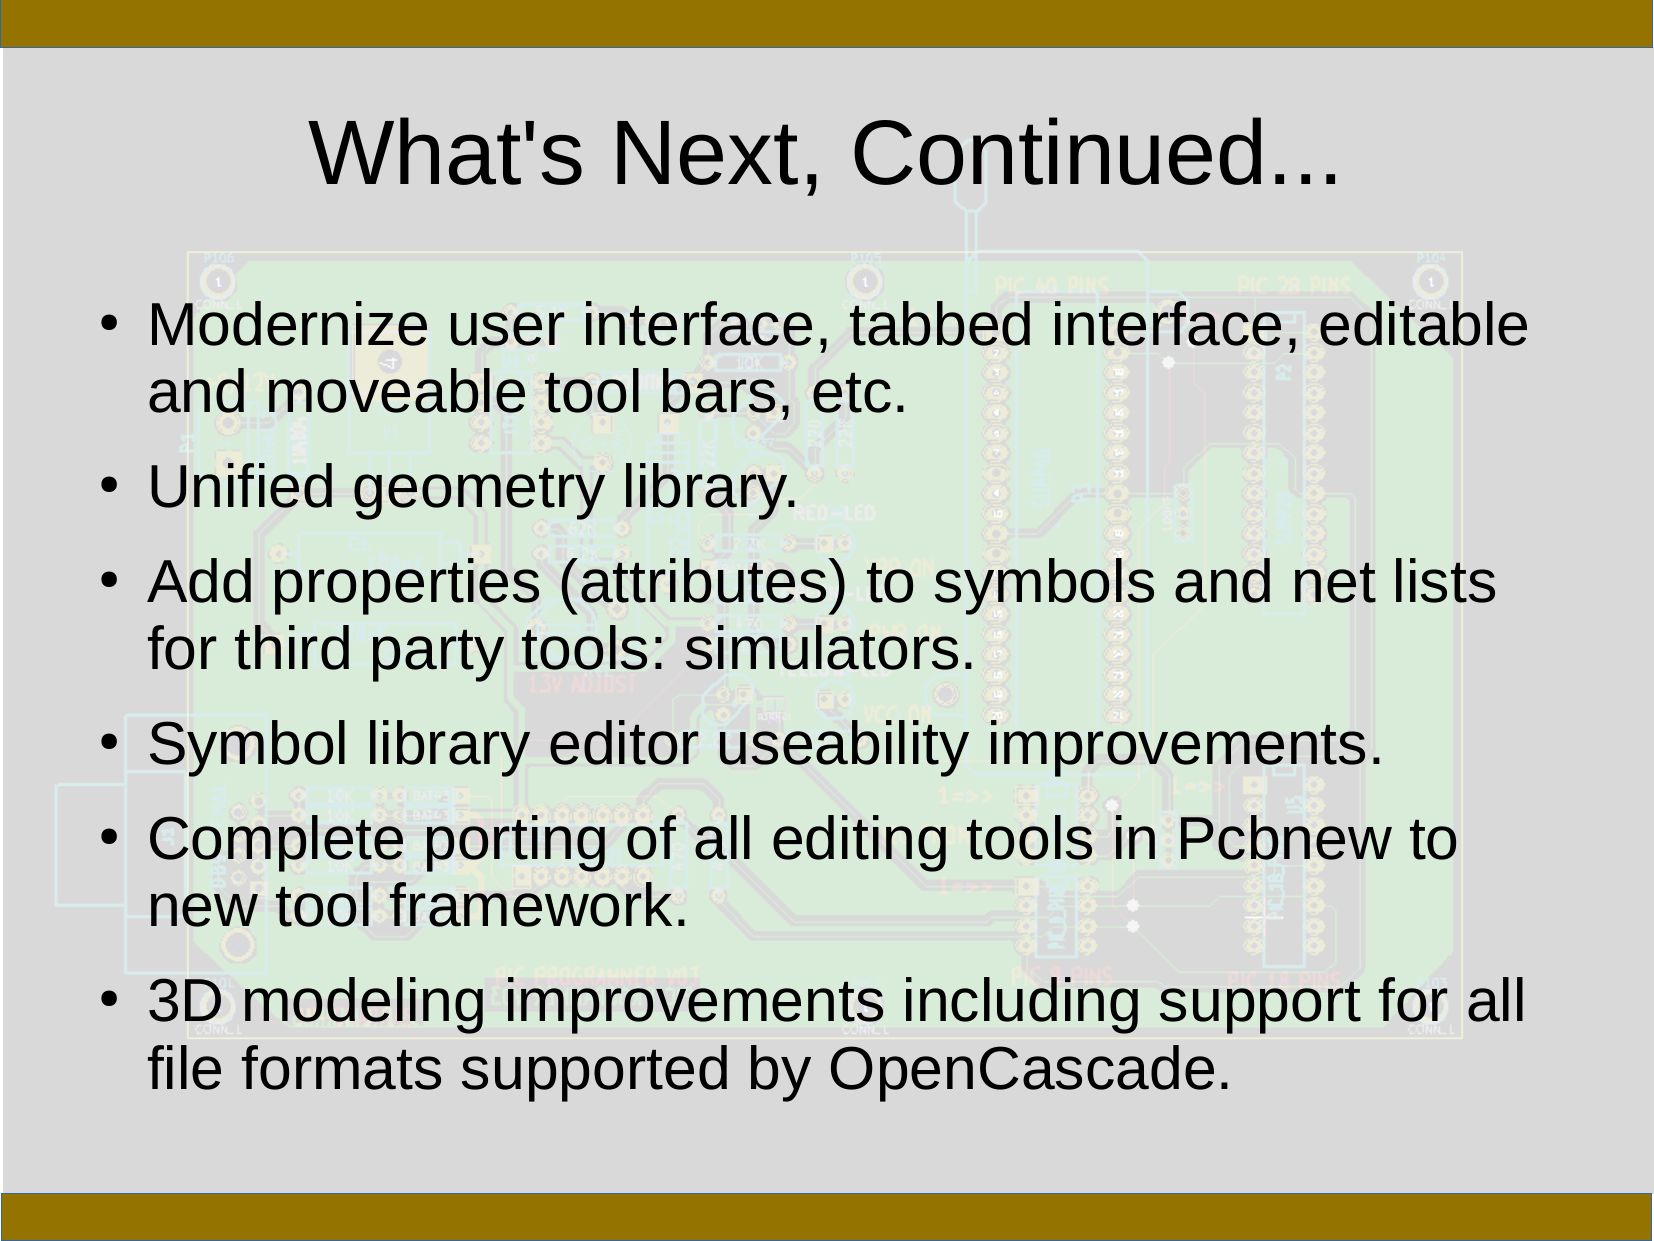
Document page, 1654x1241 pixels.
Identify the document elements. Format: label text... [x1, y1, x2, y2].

list Modernize user interface, tabbed interface, editable and moveable tool bars, etc. Unified geometry library. Add properties (attributes) to symbols and net lists for third party tools: simulators. Symbol library editor useability improvements. Complete porting of all editing tools in Pcbnew to new tool framework. 3D modeling improvements including support for all file formats supported by OpenCascade. [82, 290, 1571, 1111]
picture [3, 47, 1654, 1194]
text_box [0, 0, 1653, 48]
text_box [1, 1193, 1652, 1241]
title What's Next, Continued... [82, 49, 1571, 257]
